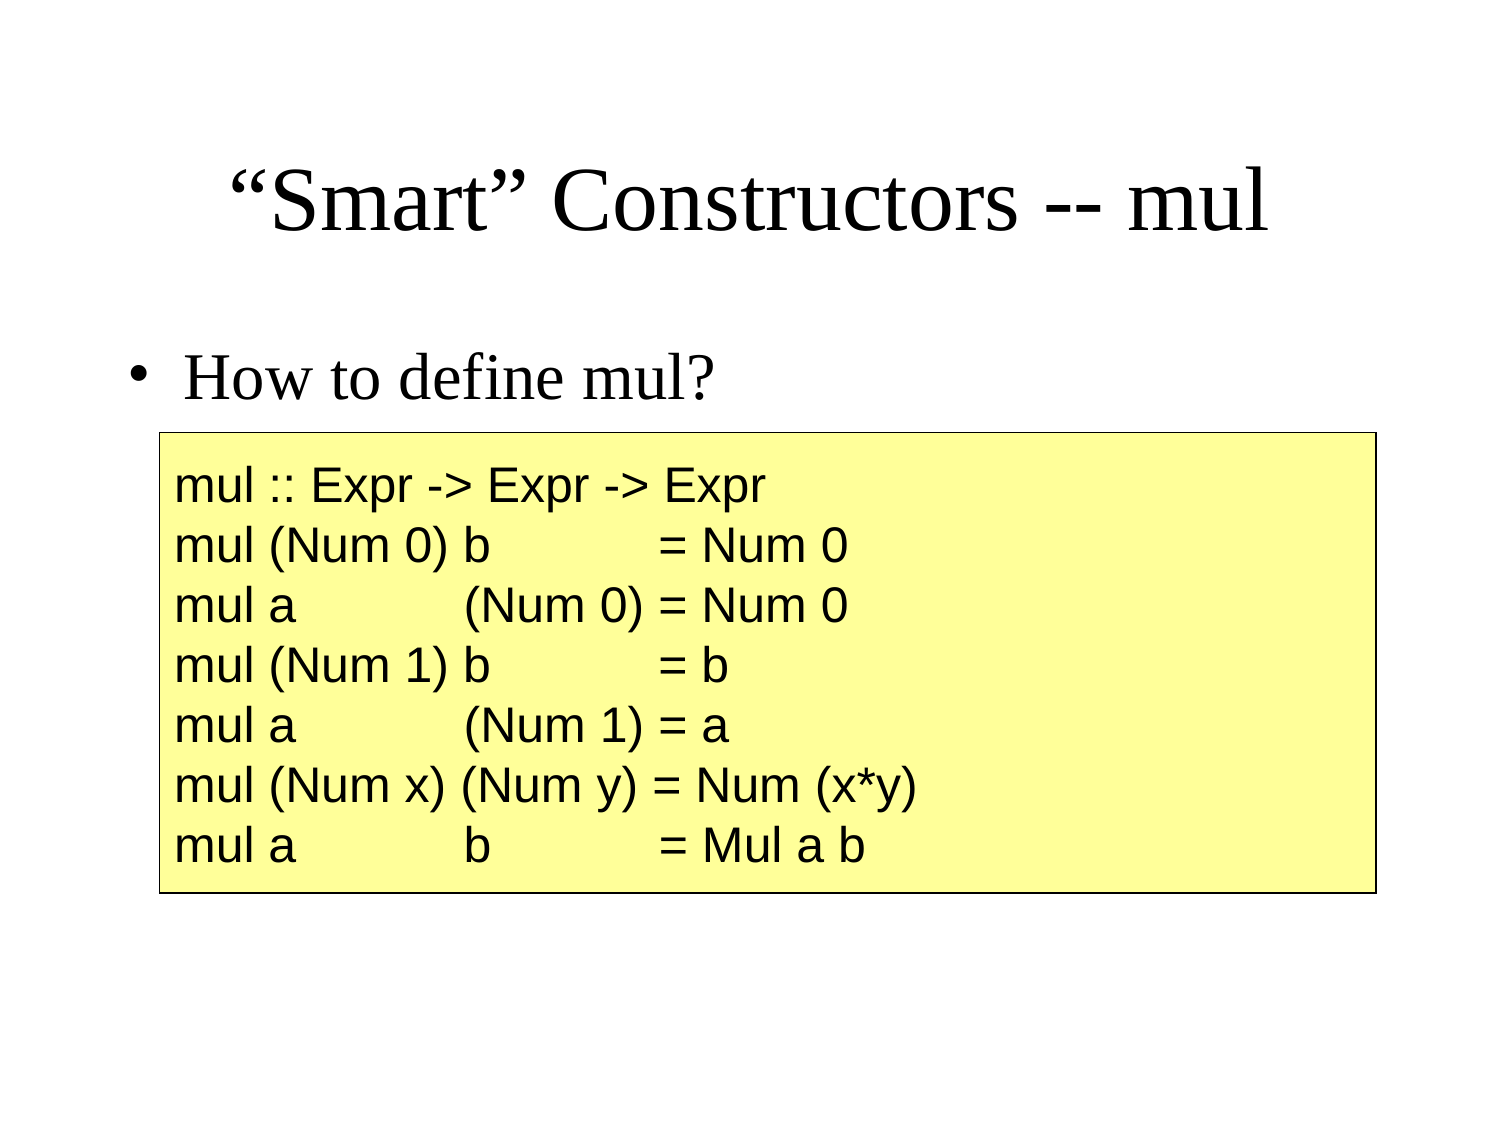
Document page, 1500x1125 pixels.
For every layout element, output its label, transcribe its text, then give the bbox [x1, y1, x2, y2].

list How to define mul? [112, 324, 1388, 1000]
text_box mul :: Expr -> Expr -> Expr mul (Num 0) b = Num 0 mul a (Num 0) = Num 0 mul (Num 1) b = b mul a (Num 1) = a mul (Num x) (Num y) = Num (x*y) mul a b = Mul a b [159, 432, 1377, 894]
title “Smart” Constructors -- mul [112, 99, 1388, 288]
